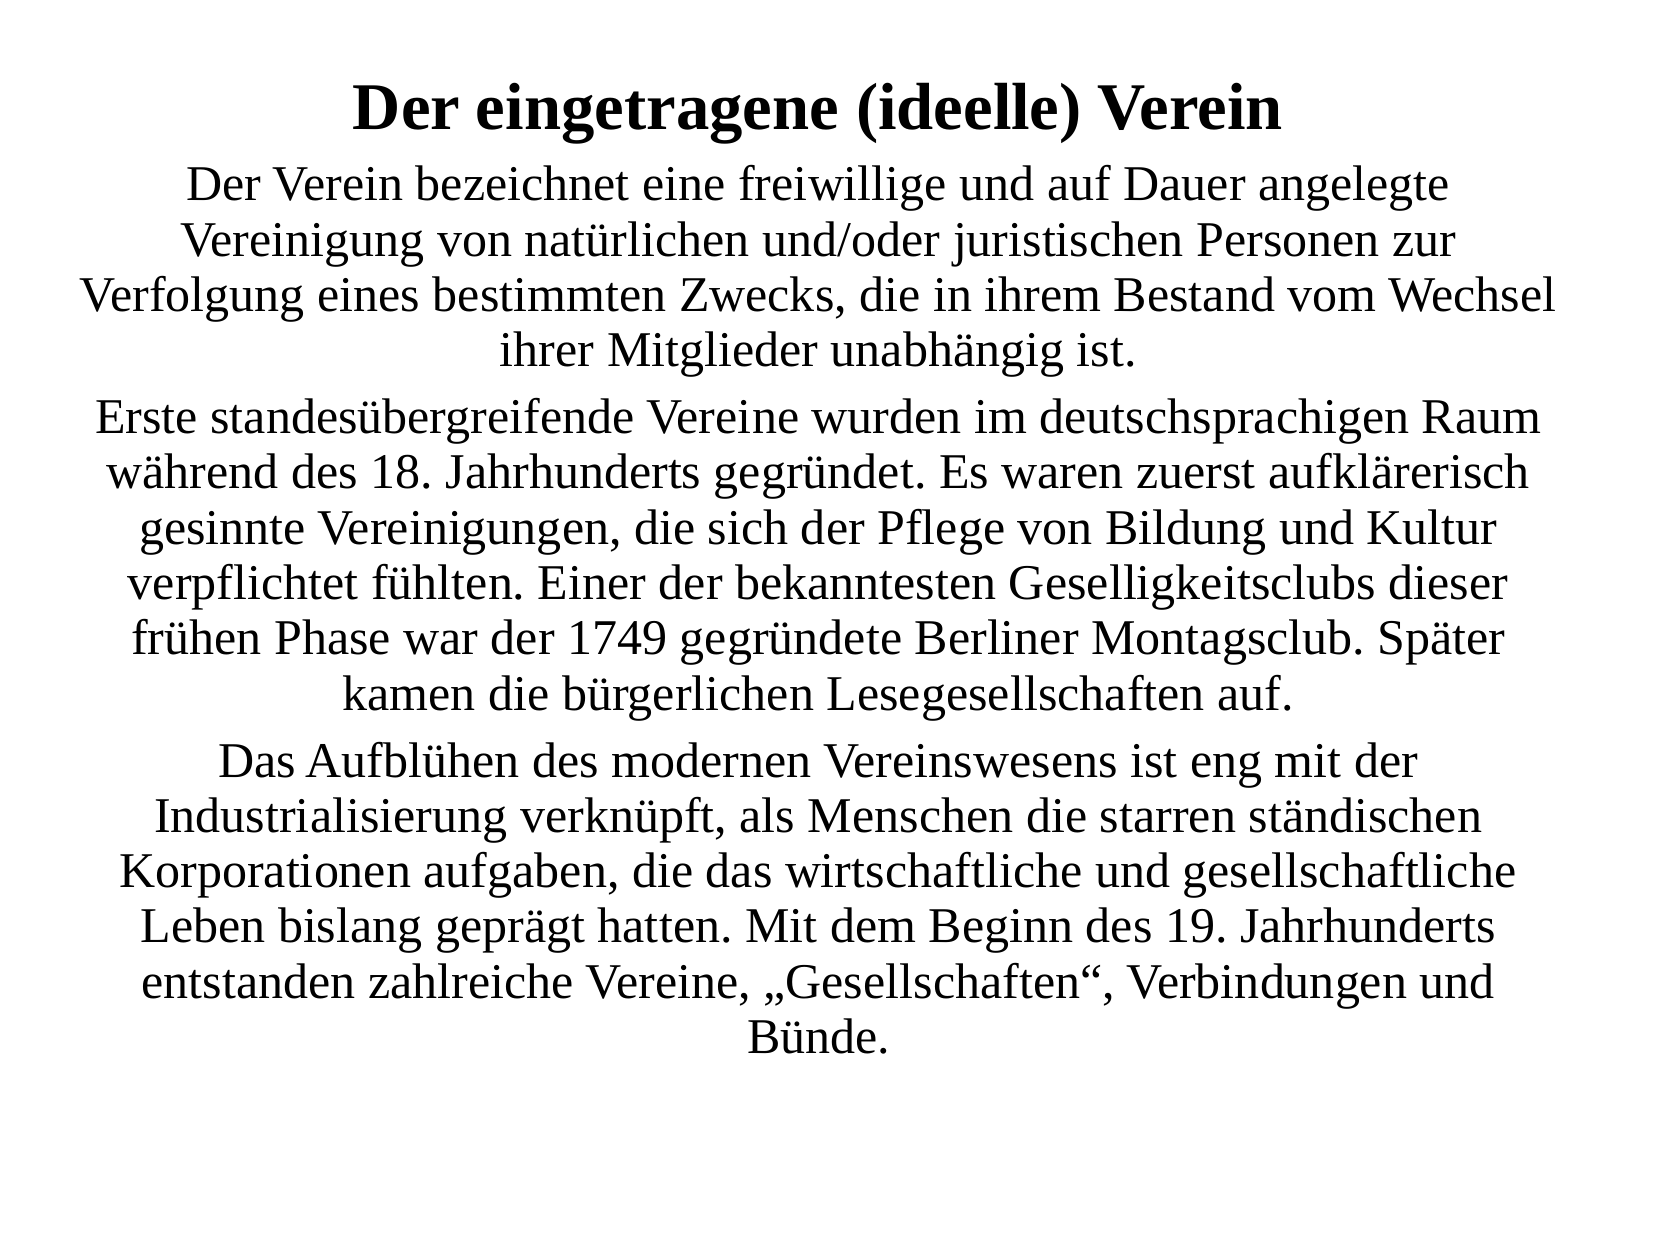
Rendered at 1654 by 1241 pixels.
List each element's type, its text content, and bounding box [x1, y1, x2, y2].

text_box Der eingetragene (ideelle) Verein Der Verein bezeichnet eine freiwillige und auf Dauer angelegte Vereinigung von natürlichen und/oder juristischen Personen zur Verfolgung eines bestimmten Zwecks, die in ihrem Bestand vom Wechsel ihrer Mitglieder unabhängig ist. Erste standesübergreifende Vereine wurden im deutschsprachigen Raum während des 18. Jahrhunderts gegründet. Es waren zuerst aufklärerisch gesinnte Vereinigungen, die sich der Pflege von Bildung und Kultur verpflichtet fühlten. Einer der bekanntesten Geselligkeitsclubs dieser frühen Phase war der 1749 gegründete Berliner Montagsclub. Später kamen die bürgerlichen Lesegesellschaften auf. Das Aufblühen des modernen Vereinswesens ist eng mit der Industrialisierung verknüpft, als Menschen die starren ständischen Korporationen aufgaben, die das wirtschaftliche und gesellschaftliche Leben bislang geprägt hatten. Mit dem Beginn des 19. Jahrhunderts entstanden zahlreiche Vereine, „Gesellschaften“, Verbindungen und Bünde. [64, 62, 1601, 1072]
